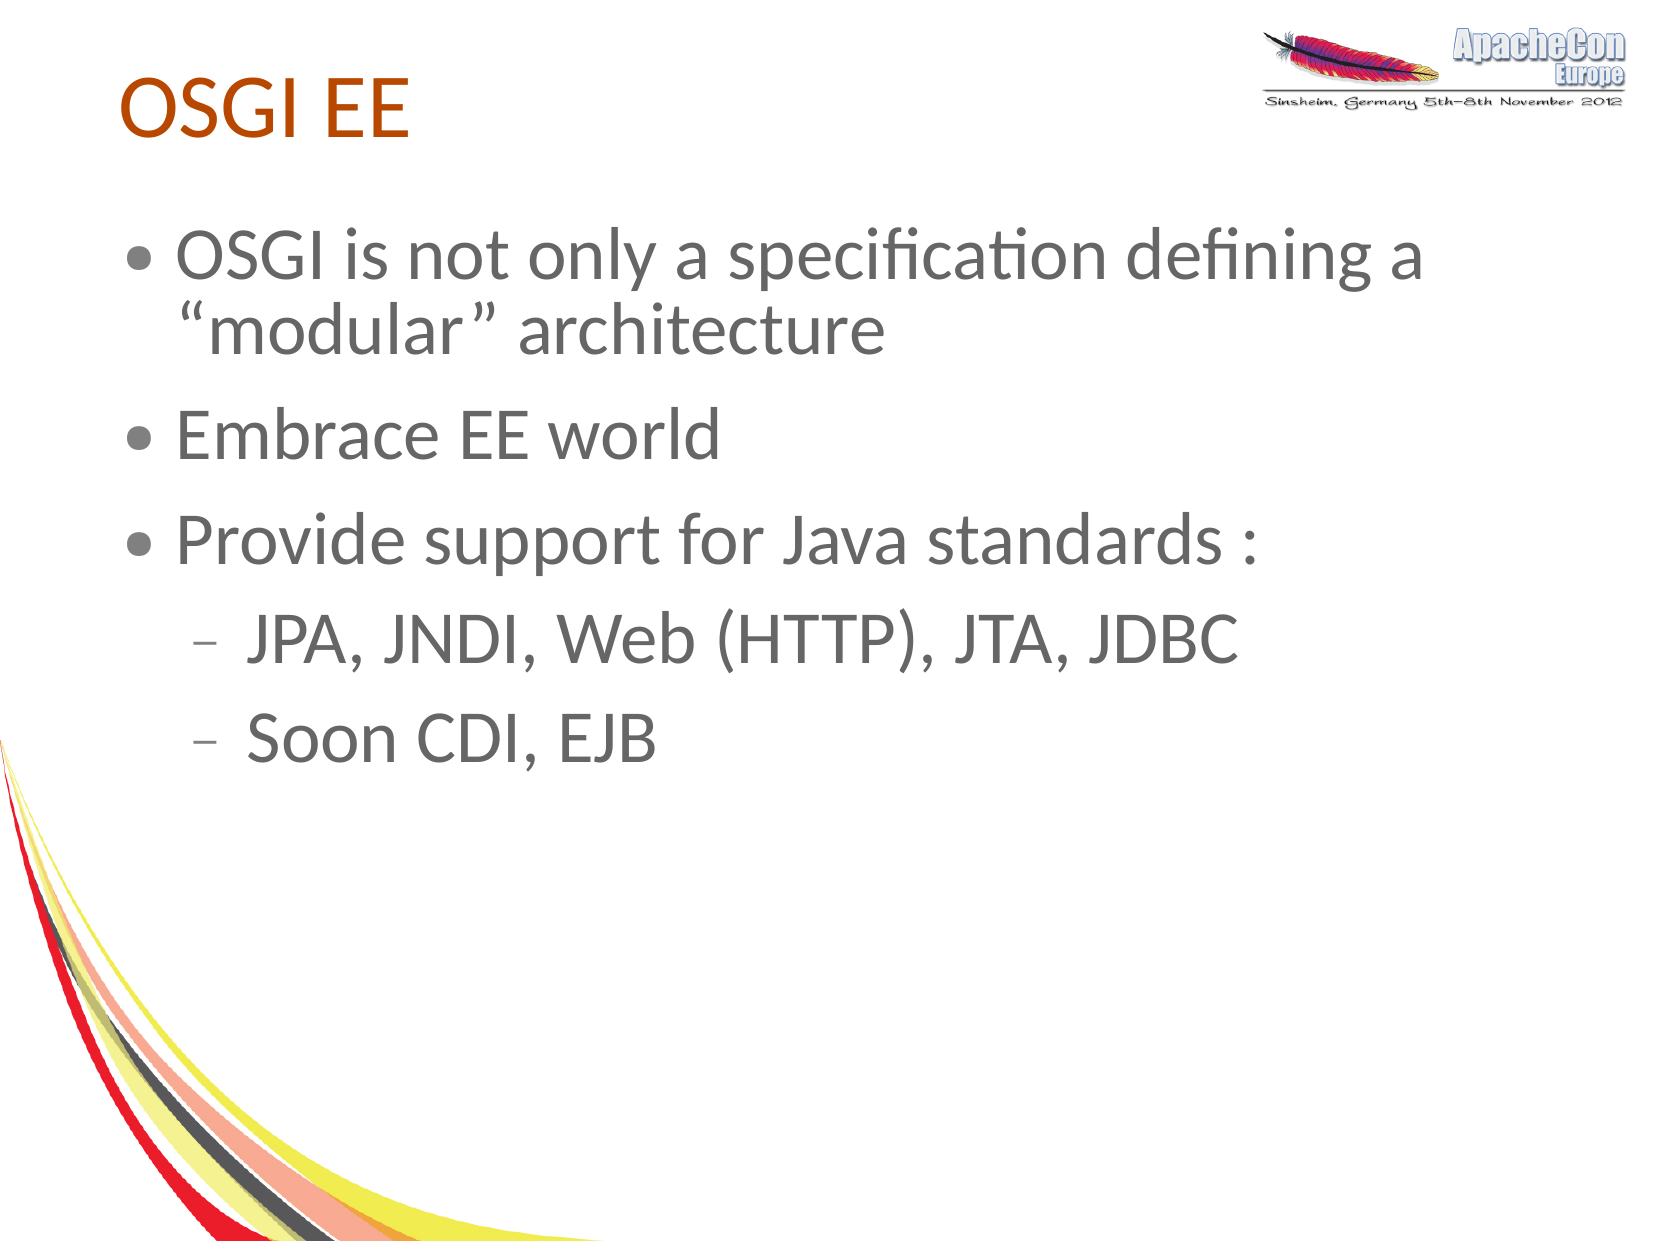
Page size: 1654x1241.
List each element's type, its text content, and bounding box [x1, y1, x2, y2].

list OSGI is not only a specification defining a “modular” architecture Embrace EE world Provide support for Java standards : JPA, JNDI, Web (HTTP), JTA, JDBC Soon CDI, EJB [105, 223, 1576, 1141]
title OSGI EE [59, 59, 1418, 171]
picture [0, 0, 1654, 1241]
